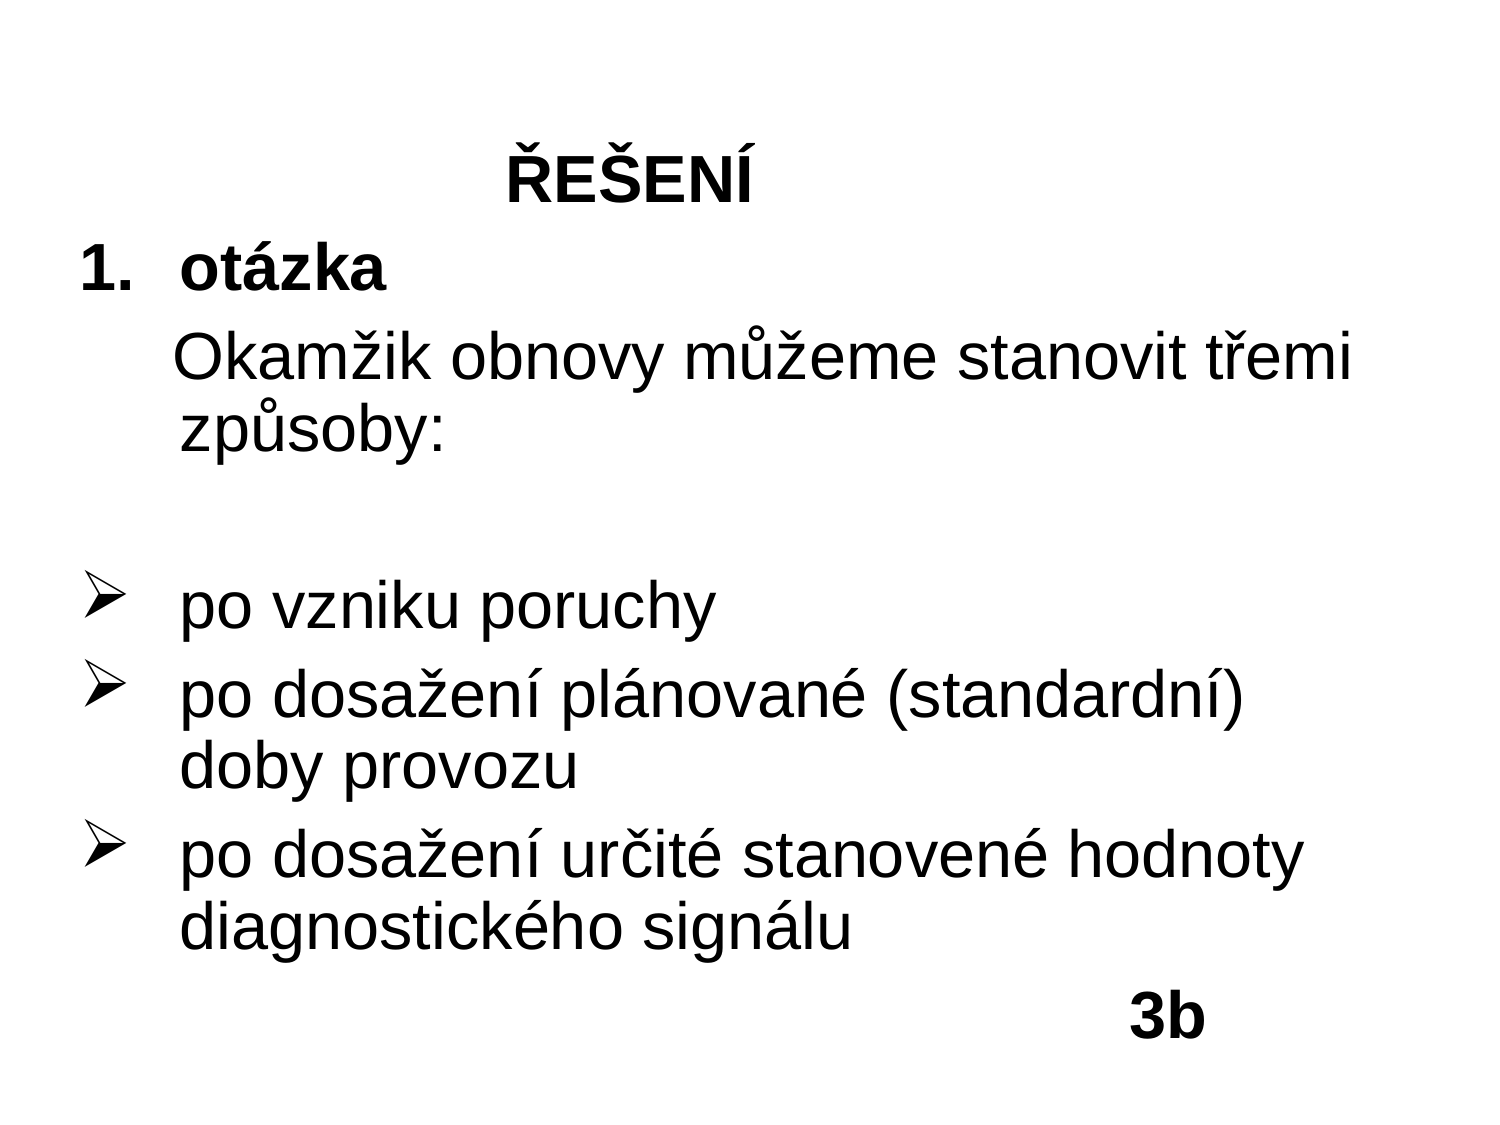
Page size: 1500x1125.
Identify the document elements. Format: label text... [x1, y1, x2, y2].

list ŘEŠENÍ otázka Okamžik obnovy můžeme stanovit třemi způsoby: po vzniku poruchy po dosažení plánované (standardní) doby provozu po dosažení určité stanovené hodnoty diagnostického signálu 3b [64, 137, 1415, 1061]
